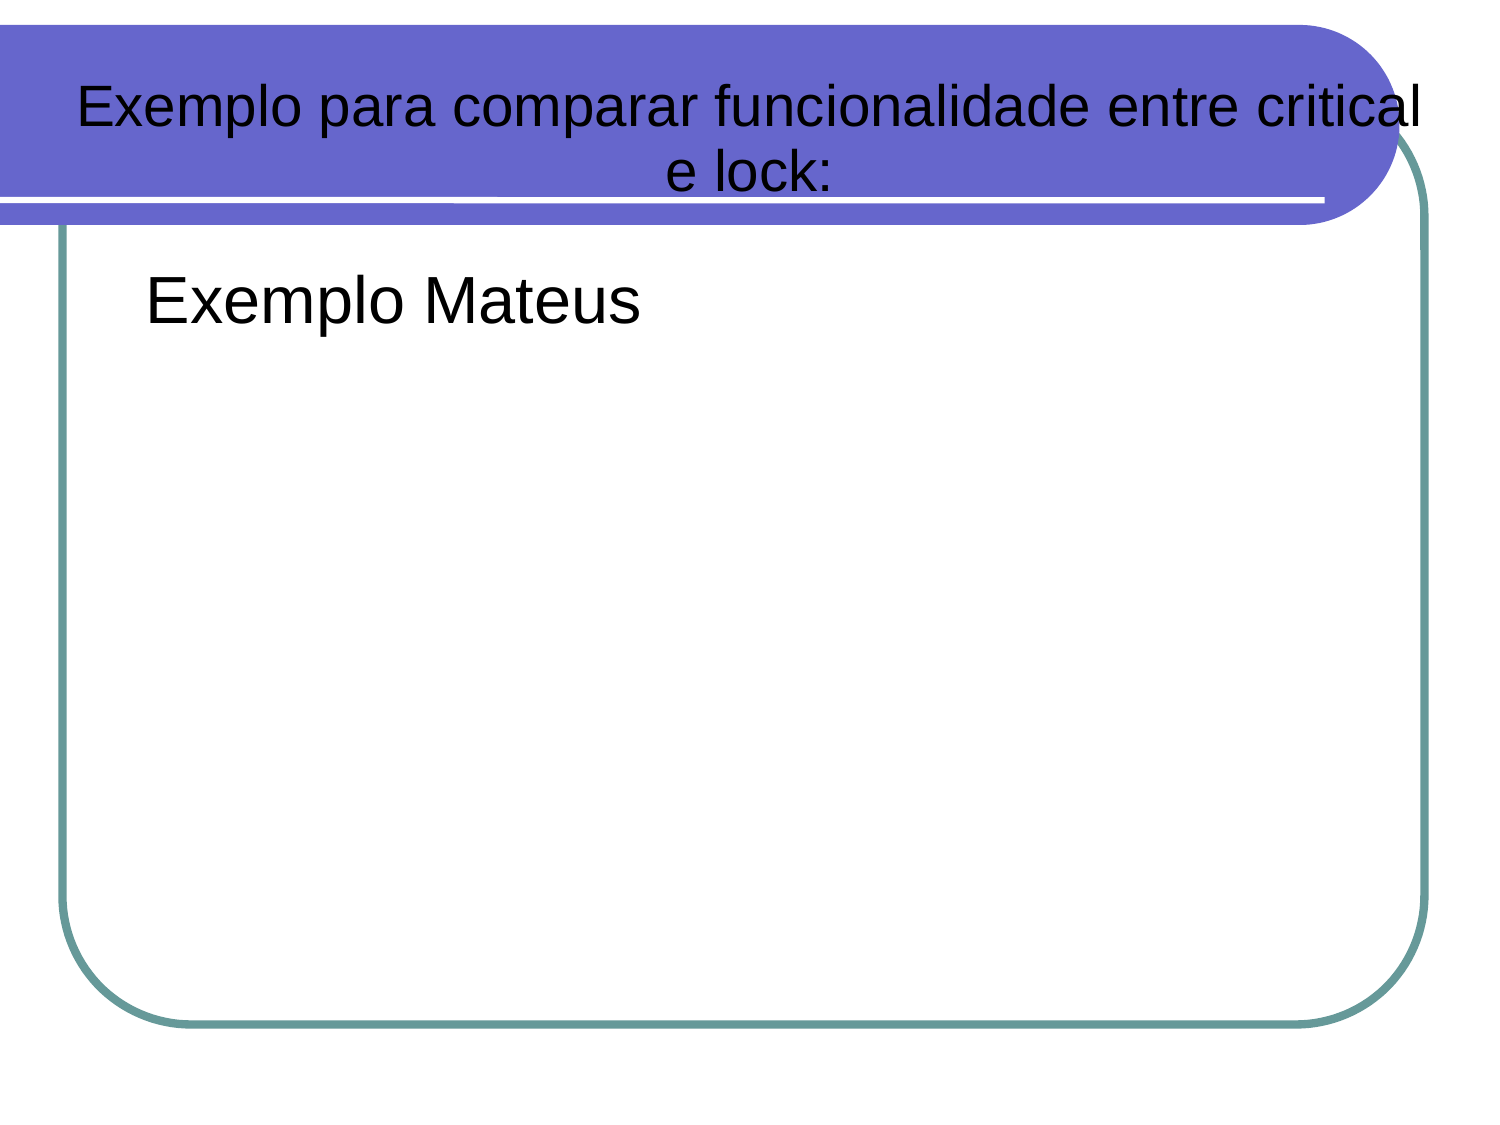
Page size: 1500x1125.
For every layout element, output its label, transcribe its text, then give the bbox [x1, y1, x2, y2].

list Exemplo Mateus [75, 263, 734, 1006]
title Exemplo para comparar funcionalidade entre critical e lock: [75, 44, 1425, 233]
